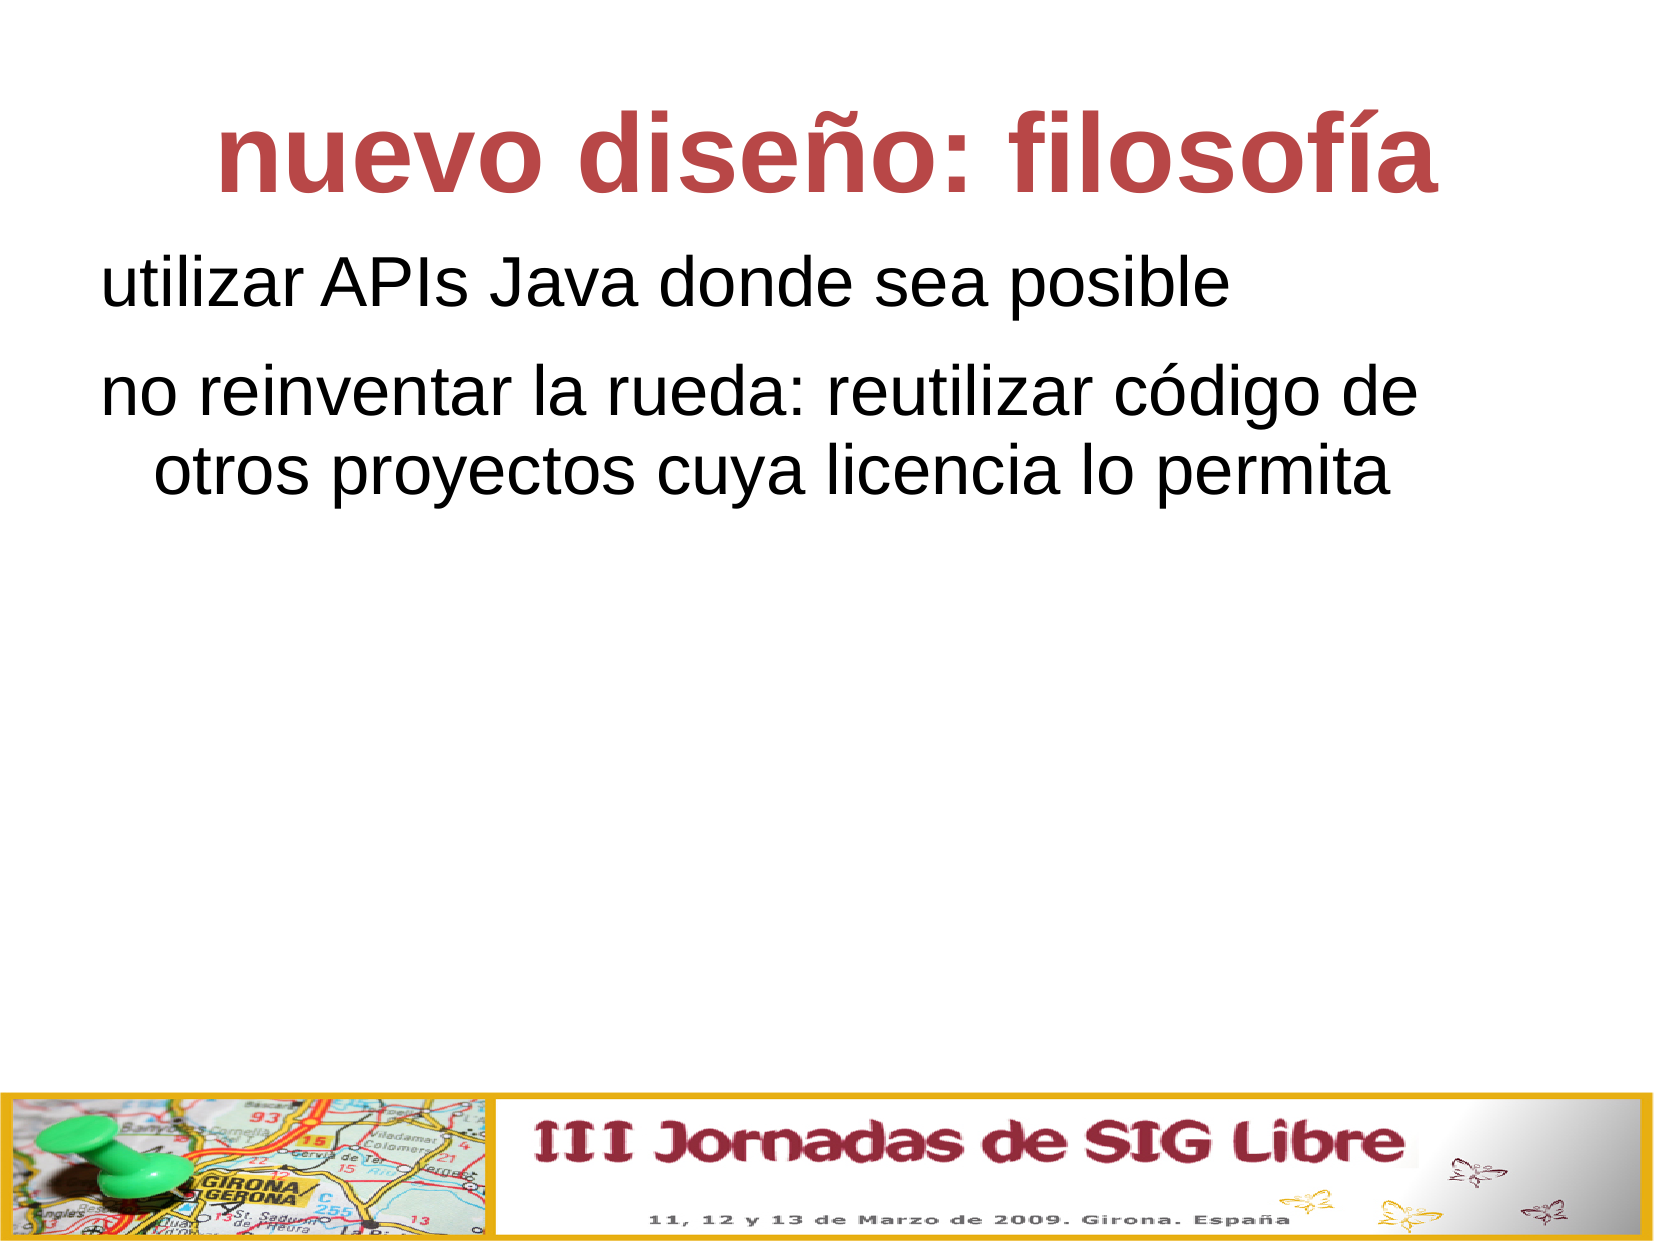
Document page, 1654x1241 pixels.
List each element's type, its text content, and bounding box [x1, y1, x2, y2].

list utilizar APIs Java donde sea posible no reinventar la rueda: reutilizar código de otros proyectos cuya licencia lo permita [82, 242, 1571, 1047]
picture [0, 1092, 1654, 1241]
title nuevo diseño: filosofía [82, 56, 1571, 242]
